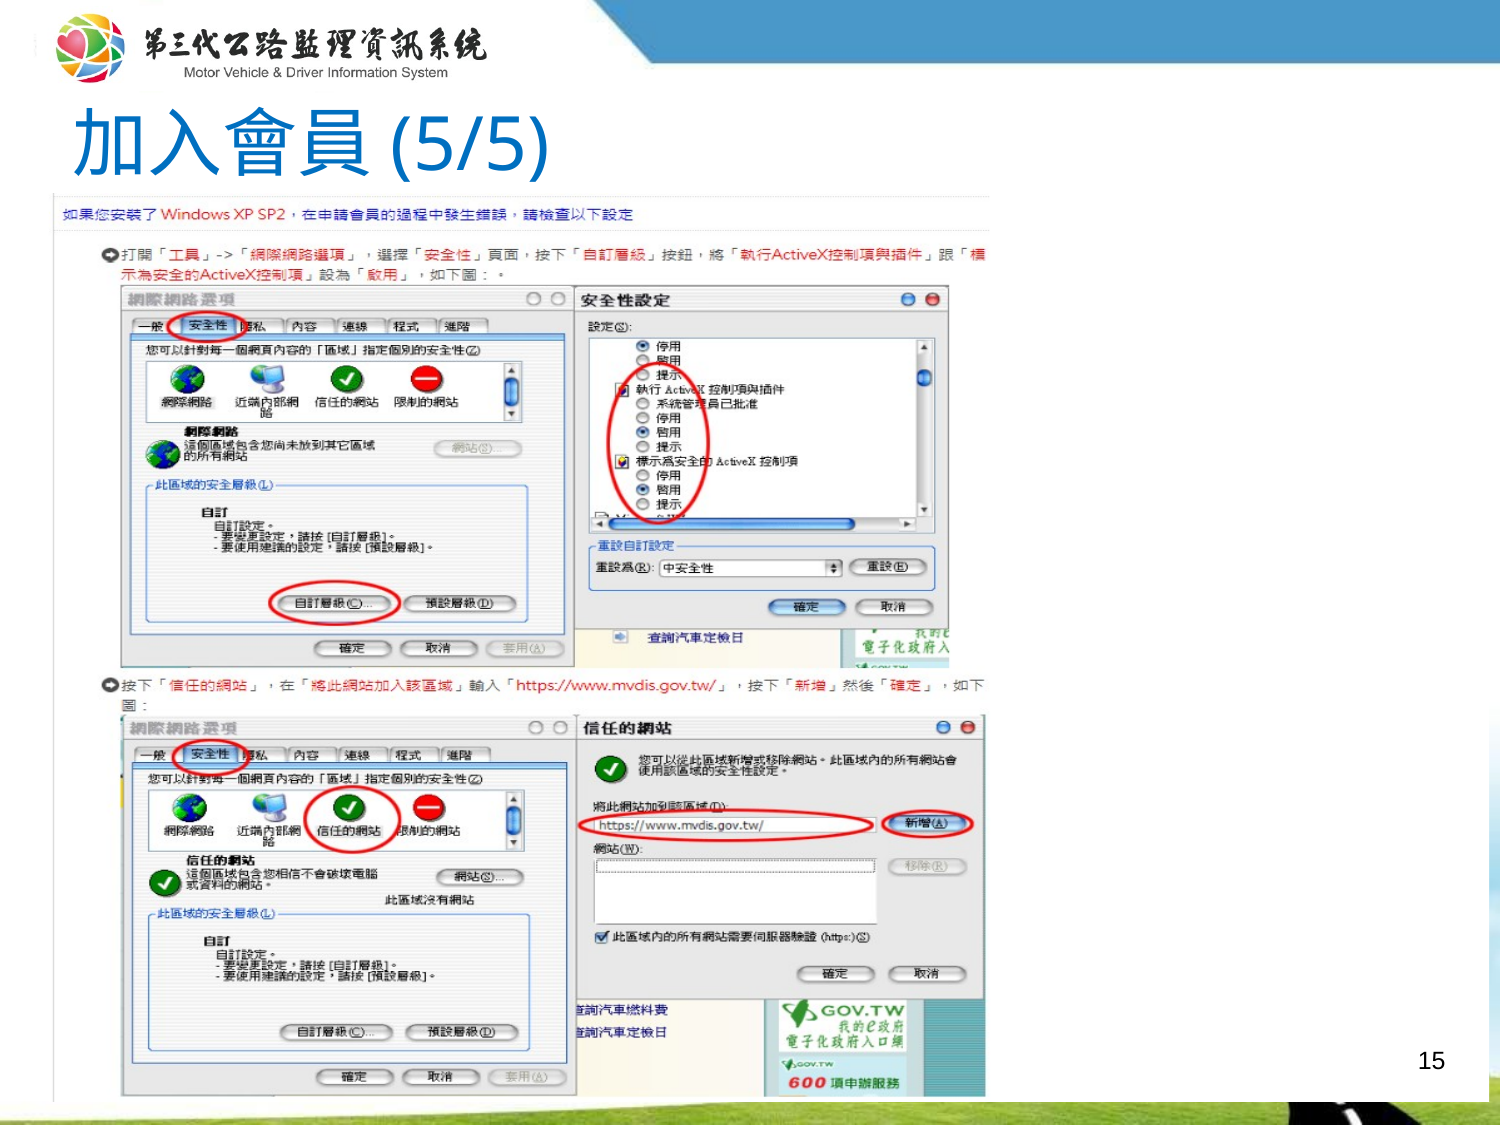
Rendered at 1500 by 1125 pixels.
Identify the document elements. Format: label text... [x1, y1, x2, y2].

text_box 加入會員(5/5) [70, 93, 886, 194]
text_box [49, 194, 1489, 1125]
